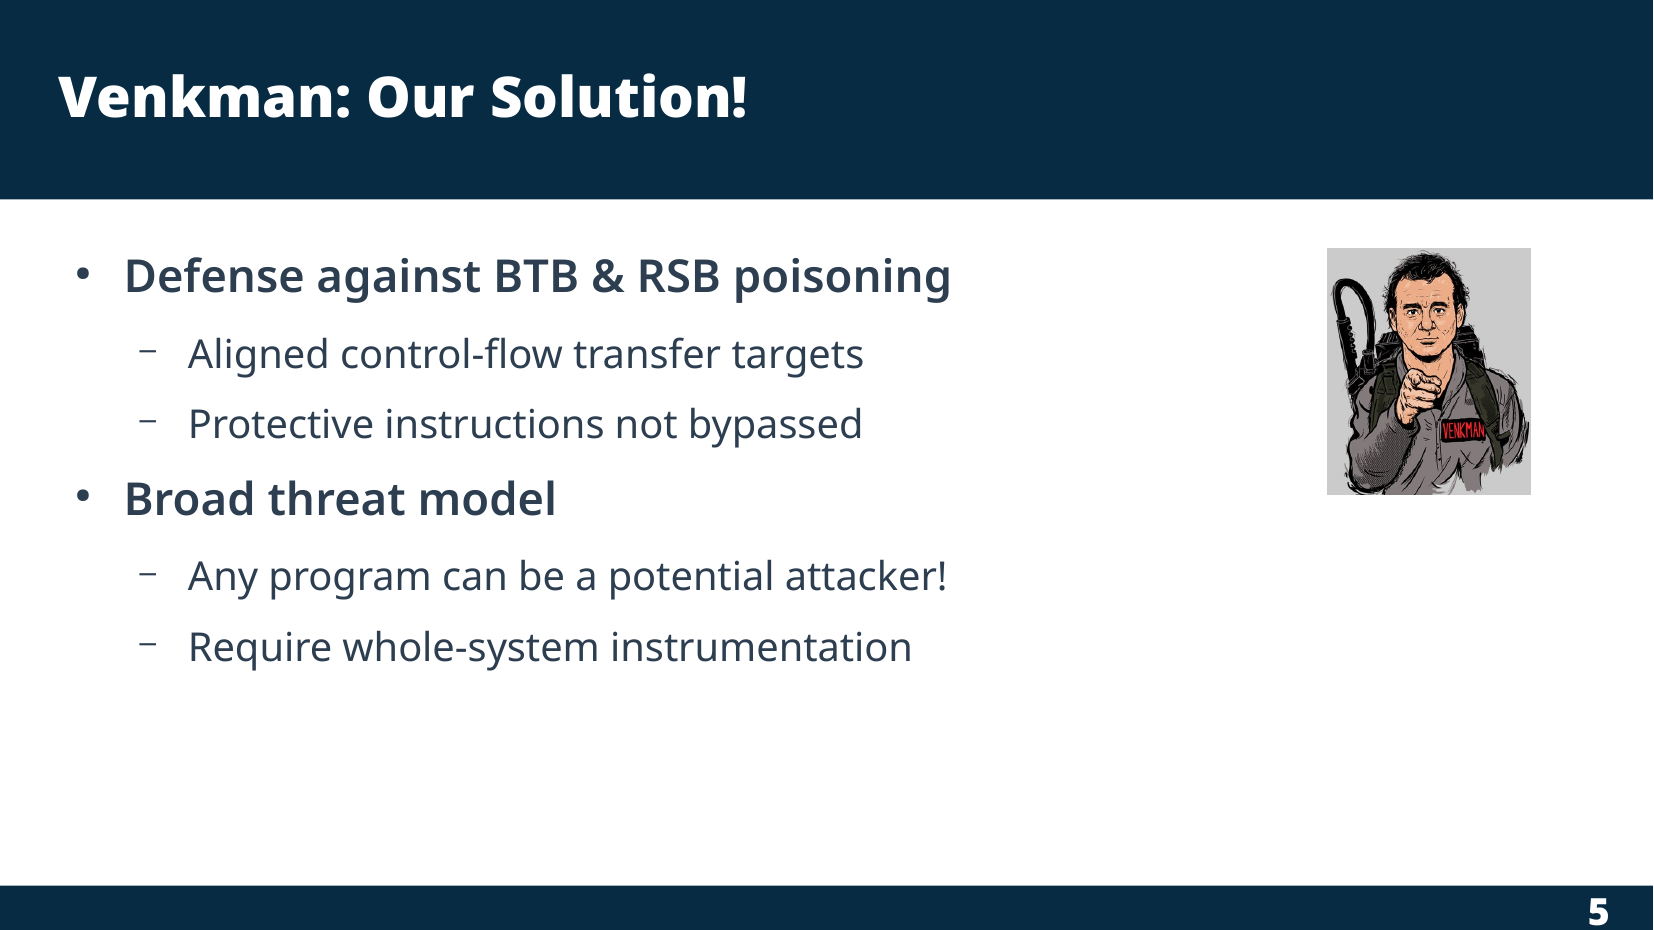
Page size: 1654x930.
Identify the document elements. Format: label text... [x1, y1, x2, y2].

title Venkman: Our Solution! [58, 36, 1594, 155]
list Defense against BTB & RSB poisoning Aligned control-flow transfer targets Protective instructions not bypassed Broad threat model Any program can be a potential attacker! Require whole-system instrumentation [58, 243, 1216, 676]
picture [1327, 248, 1531, 495]
